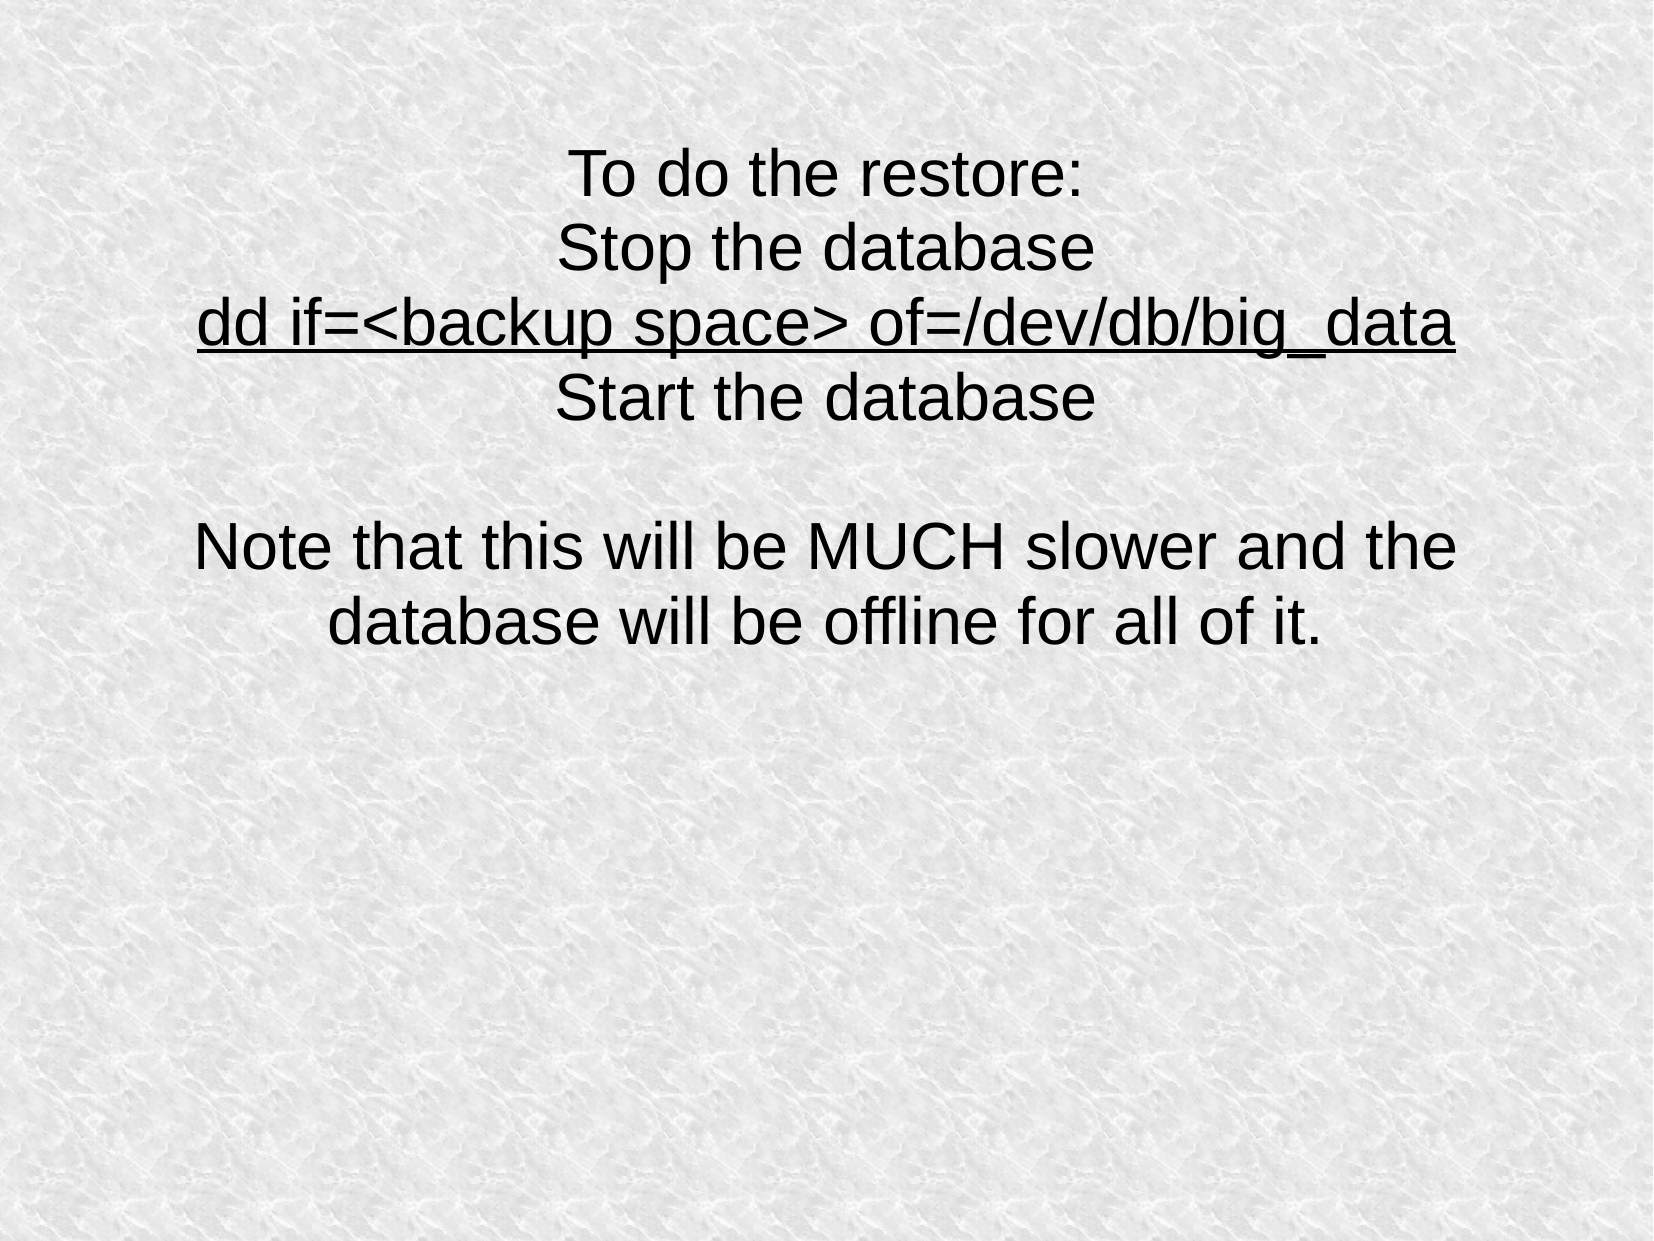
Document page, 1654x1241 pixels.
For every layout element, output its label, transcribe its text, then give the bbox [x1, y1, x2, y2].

picture [0, 0, 1654, 1241]
subtitle To do the restore: Stop the database dd if=<backup space> of=/dev/db/big_data Start the database Note that this will be MUCH slower and the database will be offline for all of it. [82, 37, 1571, 758]
